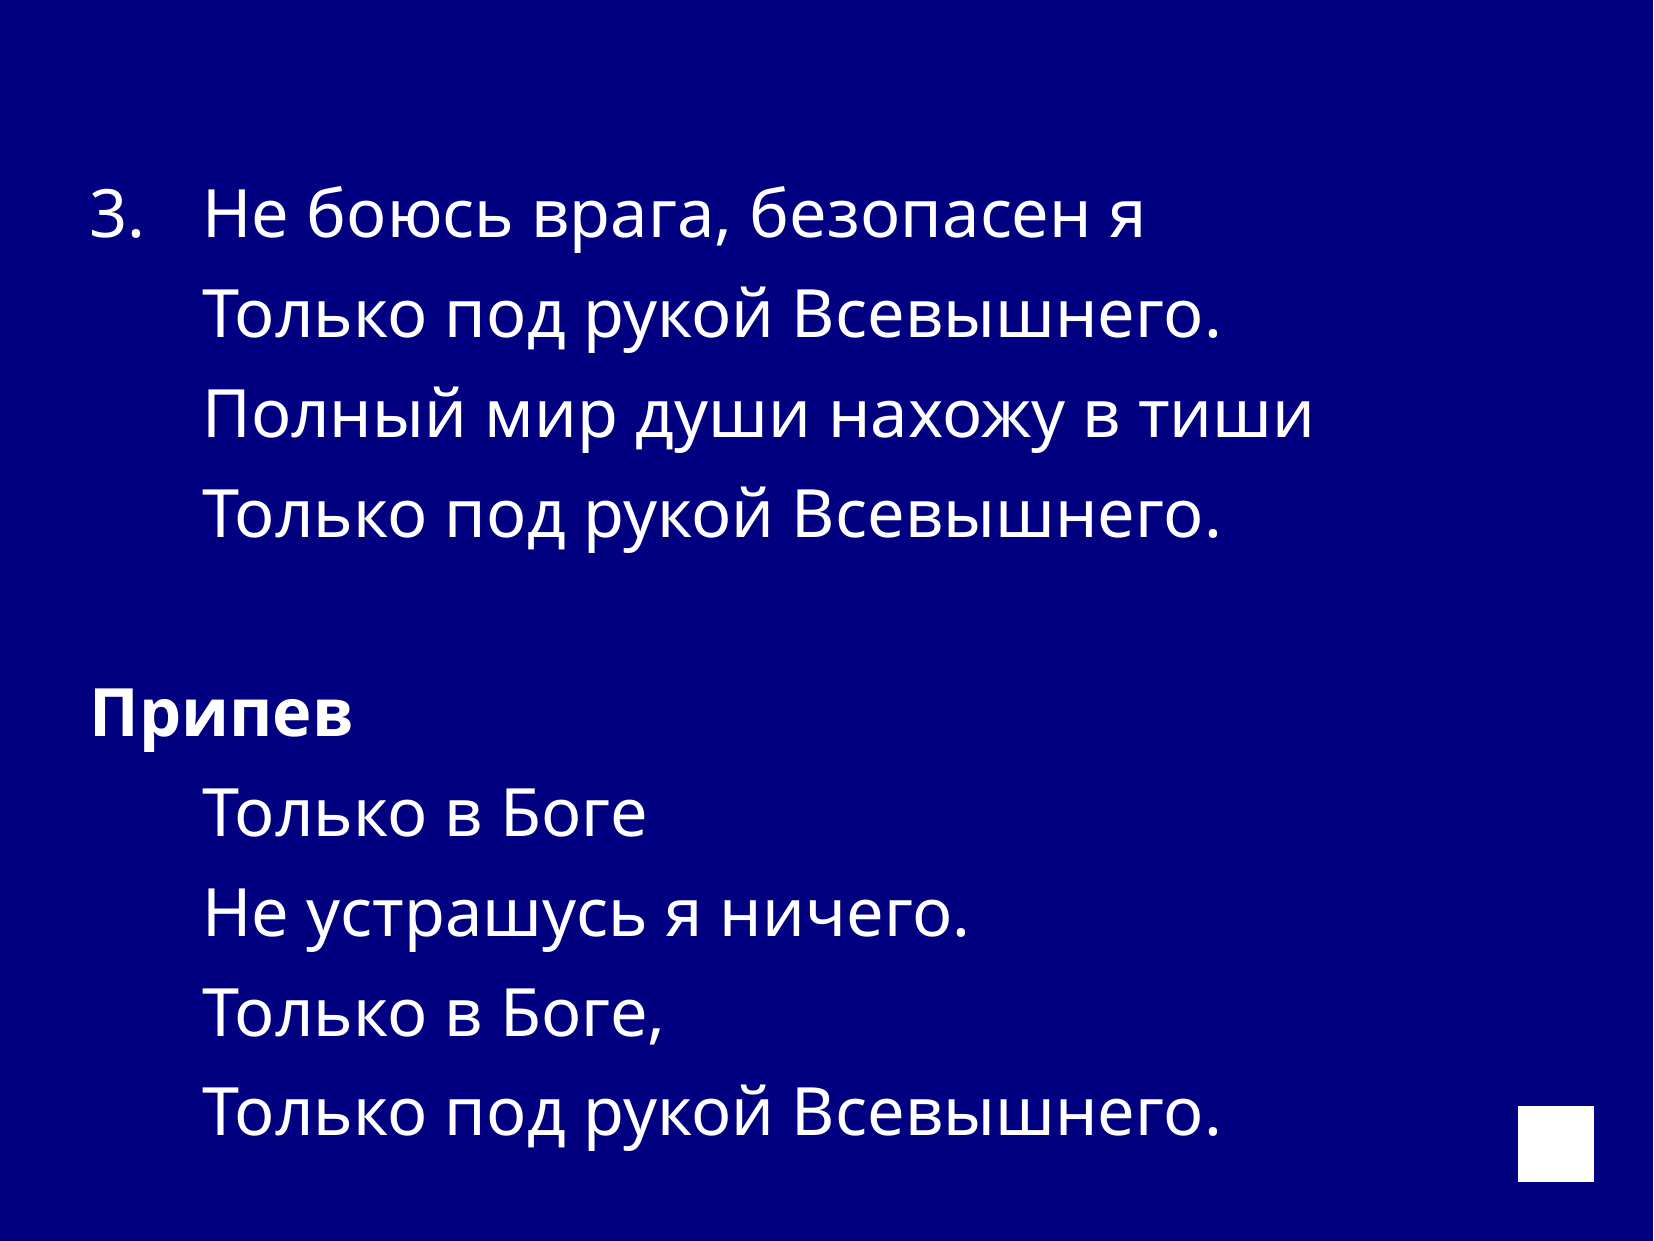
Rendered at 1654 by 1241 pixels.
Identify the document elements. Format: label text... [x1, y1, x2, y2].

text_box [1518, 1106, 1594, 1182]
text_box 3. Не боюсь врага, безопасен я Только под рукой Всевышнего. Полный мир души нахожу в тиши Только под рукой Всевышнего. Припев Только в Боге Не устрашусь я ничего. Только в Боге, Только под рукой Всевышнего. [75, 150, 1576, 1163]
